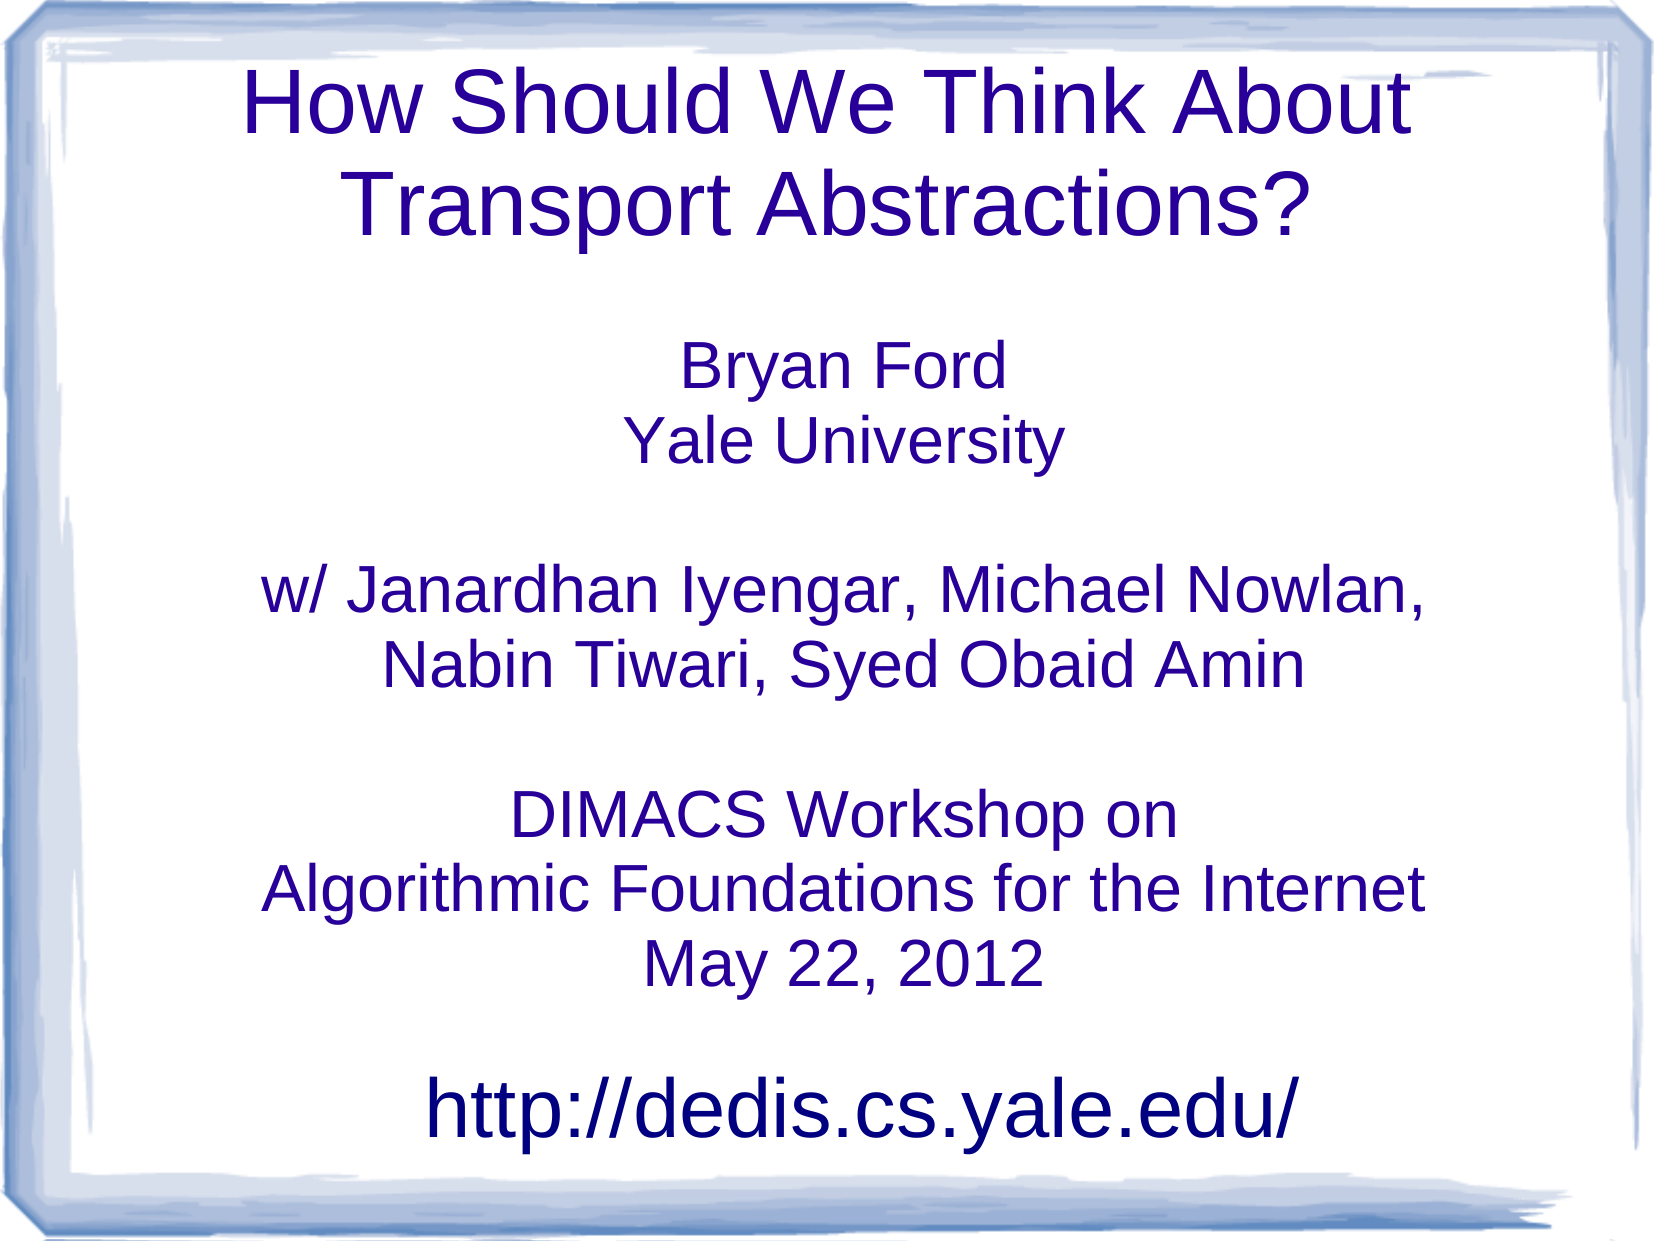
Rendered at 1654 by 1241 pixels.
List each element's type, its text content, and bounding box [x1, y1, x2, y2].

title How Should We Think About Transport Abstractions? [82, 49, 1571, 257]
picture [0, 0, 1654, 1241]
text_box http://dedis.cs.yale.edu/ [187, 1054, 1538, 1163]
subtitle Bryan Ford Yale University w/ Janardhan Iyengar, Michael Nowlan, Nabin Tiwari, Syed Obaid Amin DIMACS Workshop on Algorithmic Foundations for the Internet May 22, 2012 [118, 324, 1571, 1004]
